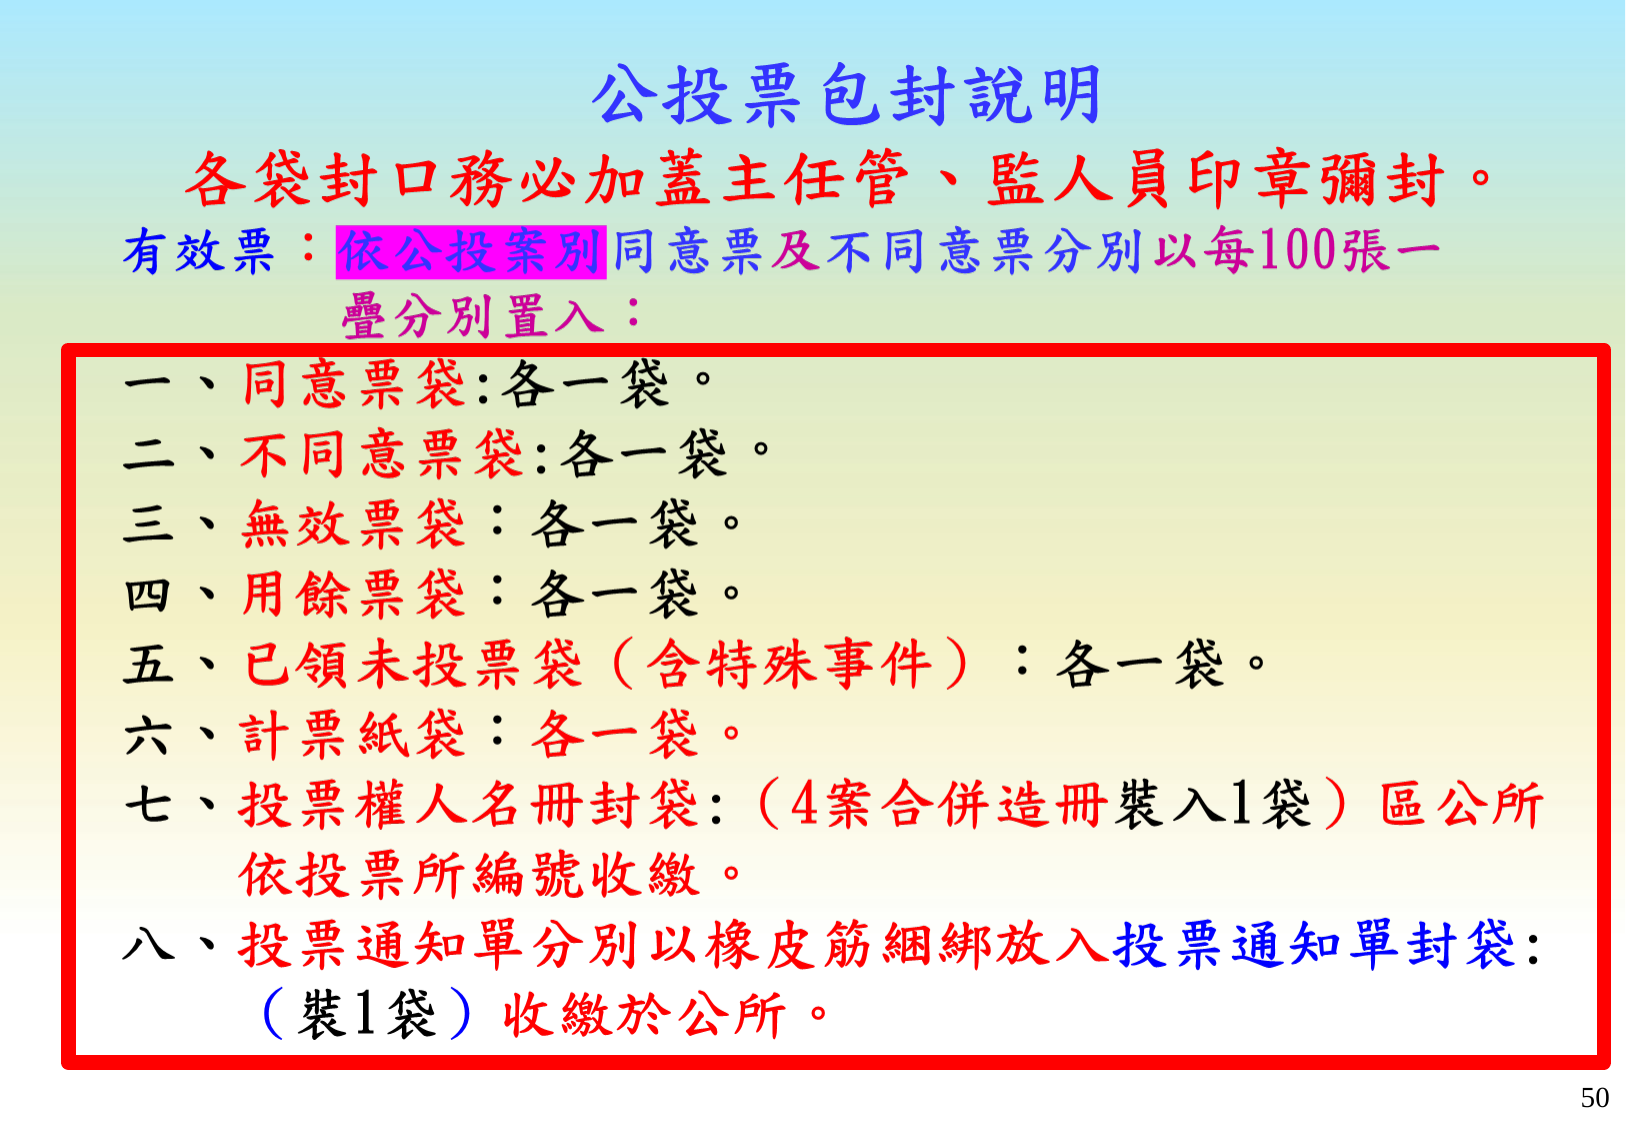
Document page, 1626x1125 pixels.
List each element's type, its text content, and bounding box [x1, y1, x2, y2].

text_box 50 [1286, 1070, 1626, 1125]
picture [76, 357, 1597, 1055]
picture [0, 0, 1626, 1125]
